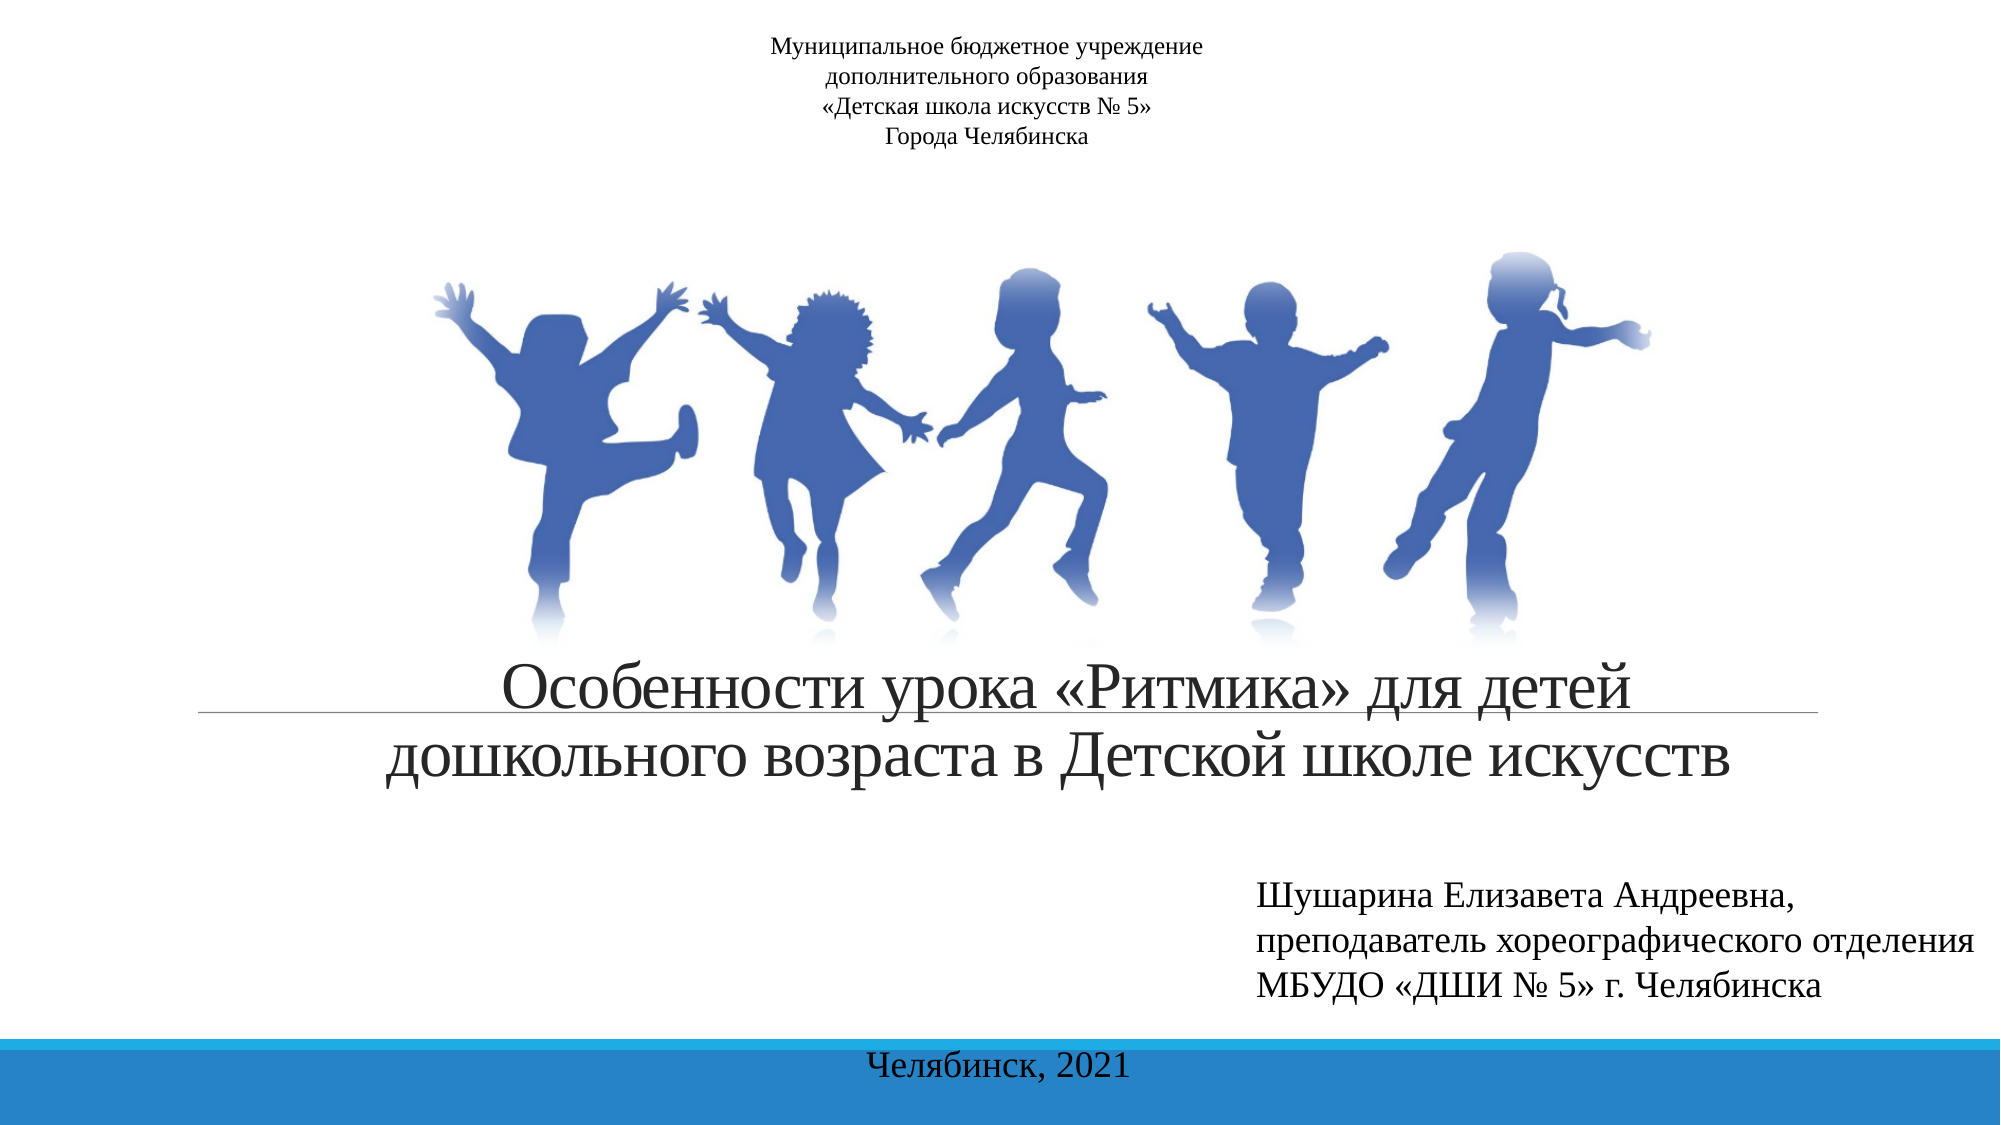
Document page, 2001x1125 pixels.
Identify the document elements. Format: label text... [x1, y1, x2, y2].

text_box Муниципальное бюджетное учреждение дополнительного образования «Детская школа искусств № 5» Города Челябинска [752, 22, 1222, 157]
picture [396, 215, 1684, 590]
title Особенности урока «Ритмика» для детей дошкольного возраста в Детской школе искусств [348, 590, 1802, 798]
text_box Шушарина Елизавета Андреевна, преподаватель хореографического отделения МБУДО «ДШИ № 5» г. Челябинска Челябинск, 2021 [851, 862, 2000, 1093]
